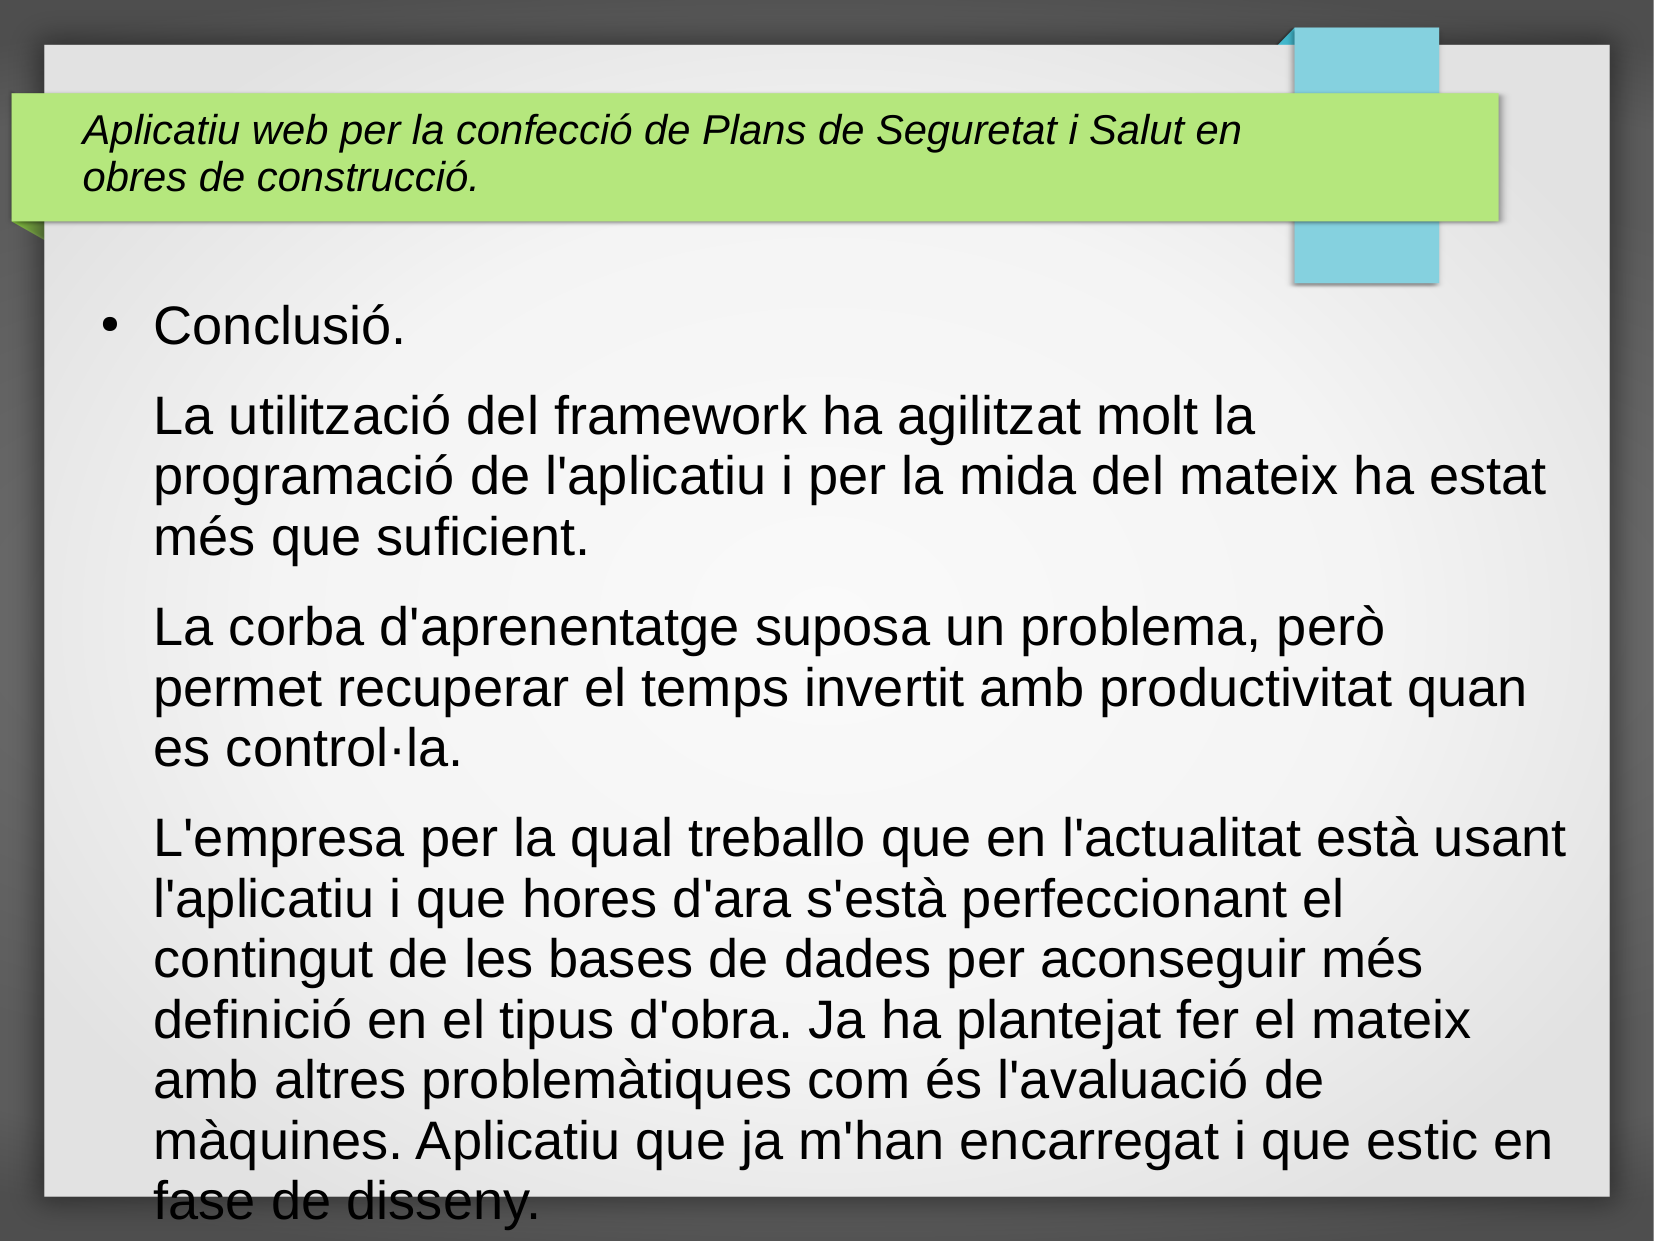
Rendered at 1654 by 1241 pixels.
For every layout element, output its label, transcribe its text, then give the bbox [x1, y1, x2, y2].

list Conclusió. La utilització del framework ha agilitzat molt la programació de l'aplicatiu i per la mida del mateix ha estat més que suficient. La corba d'aprenentatge suposa un problema, però permet recuperar el temps invertit amb productivitat quan es control·la. L'empresa per la qual treballo que en l'actualitat està usant l'aplicatiu i que hores d'ara s'està perfeccionant el contingut de les bases de dades per aconseguir més definició en el tipus d'obra. Ja ha plantejat fer el mateix amb altres problemàtiques com és l'avaluació de màquines. Aplicatiu que ja m'han encarregat i que estic en fase de disseny. [82, 295, 1571, 1015]
title Aplicatiu web per la confecció de Plans de Seguretat i Salut en obres de construcció. [82, 94, 1264, 213]
picture [0, 0, 1654, 1241]
